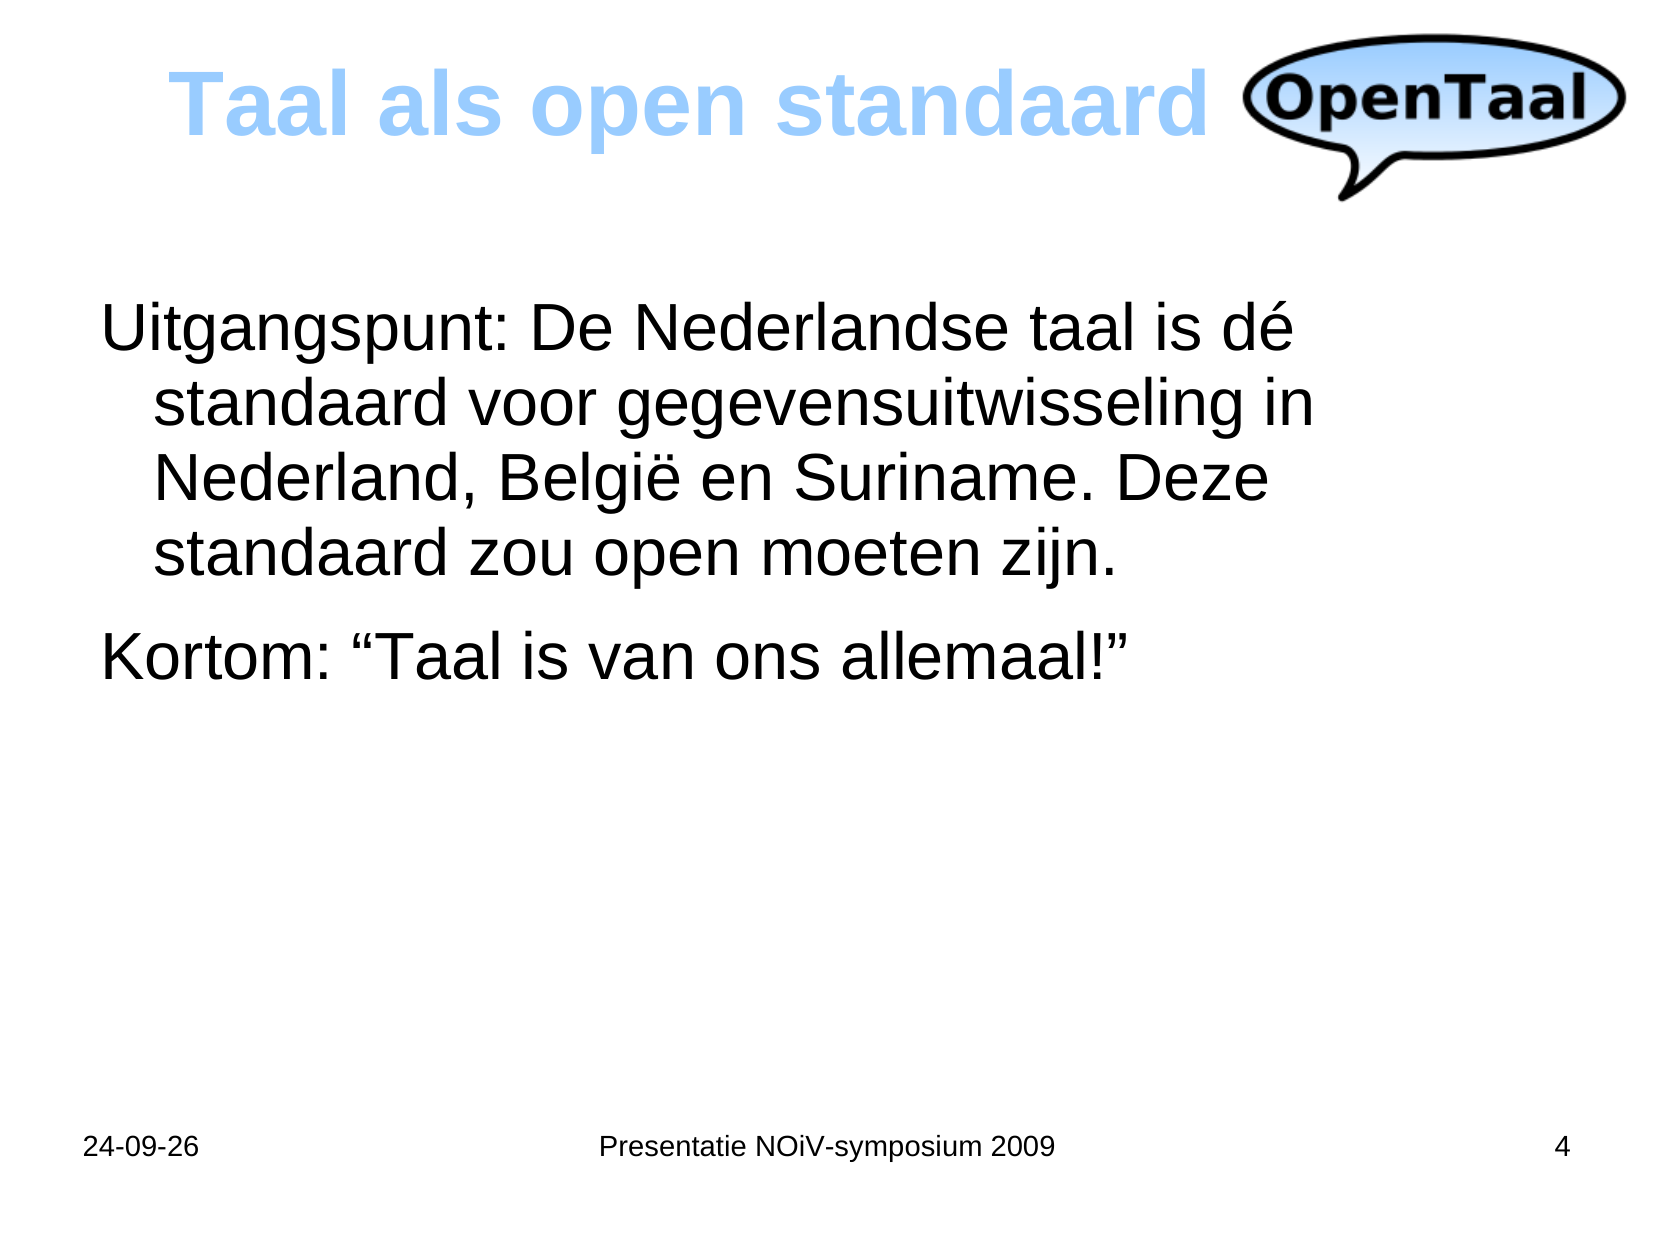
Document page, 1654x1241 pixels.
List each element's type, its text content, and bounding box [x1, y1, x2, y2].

title Taal als open standaard [0, 7, 1436, 200]
picture [1240, 29, 1631, 206]
list Uitgangspunt: De Nederlandse taal is dé standaard voor gegevensuitwisseling in Nederland, België en Suriname. Deze standaard zou open moeten zijn. Kortom: “Taal is van ons allemaal!” [82, 290, 1571, 1094]
